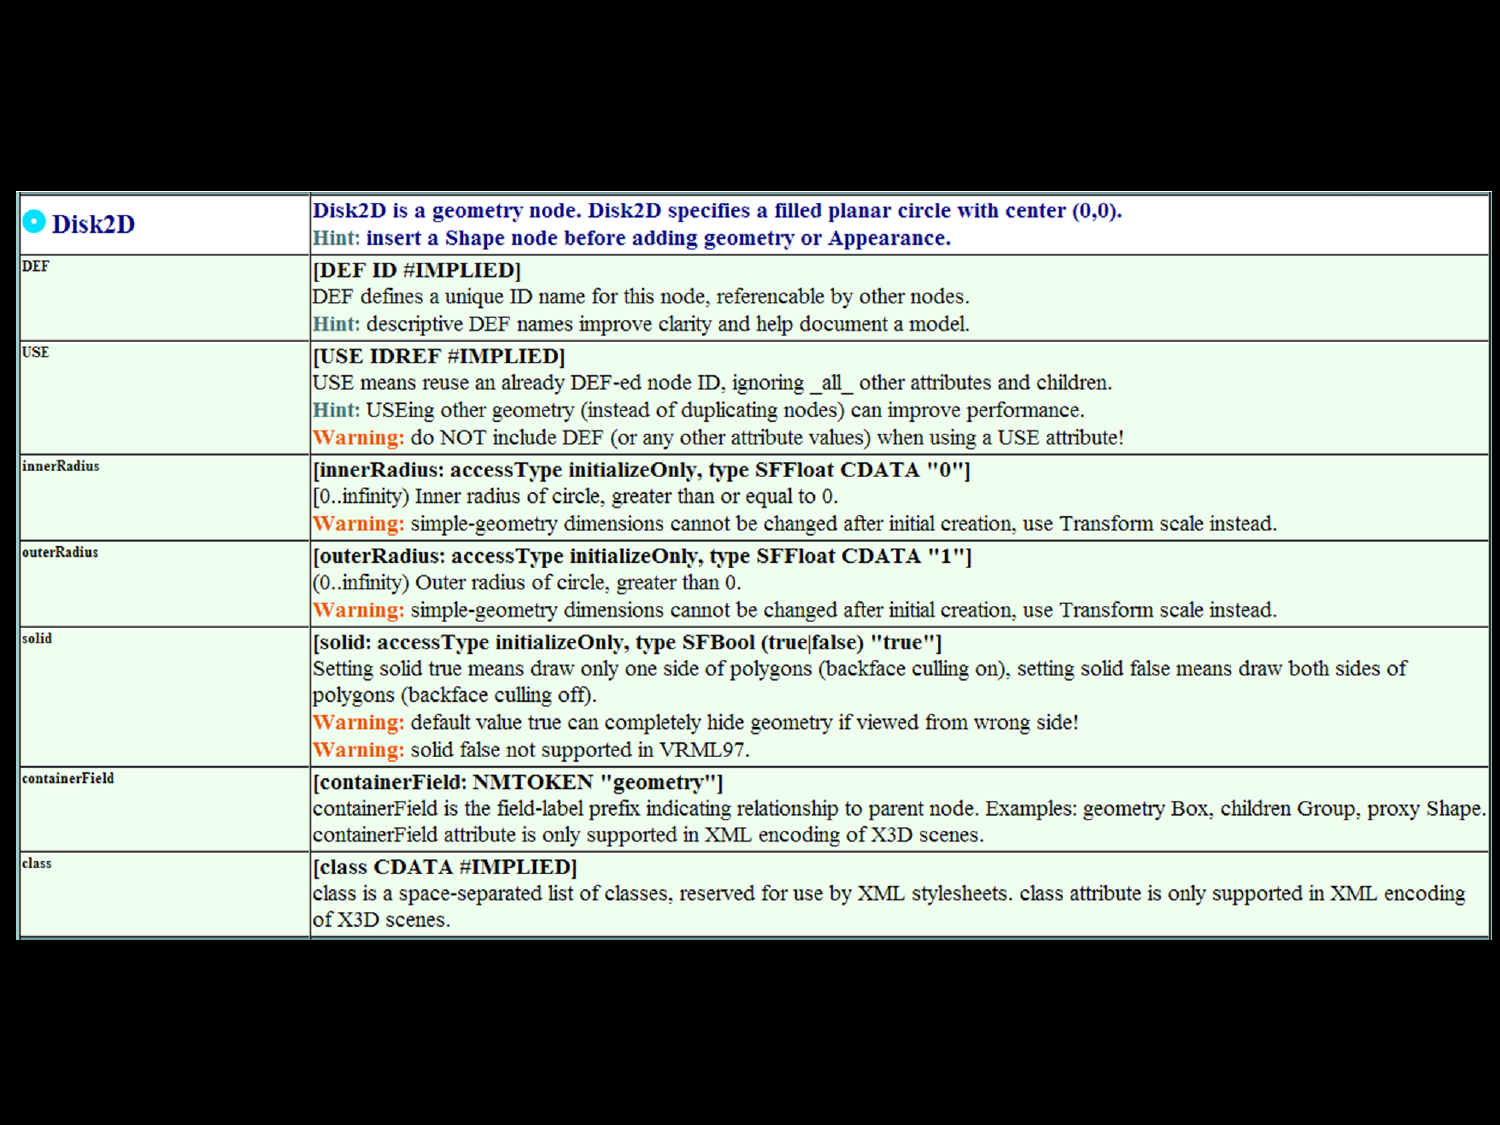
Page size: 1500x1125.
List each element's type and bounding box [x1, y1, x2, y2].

picture [16, 191, 1492, 940]
text_box [0, 0, 1500, 1125]
